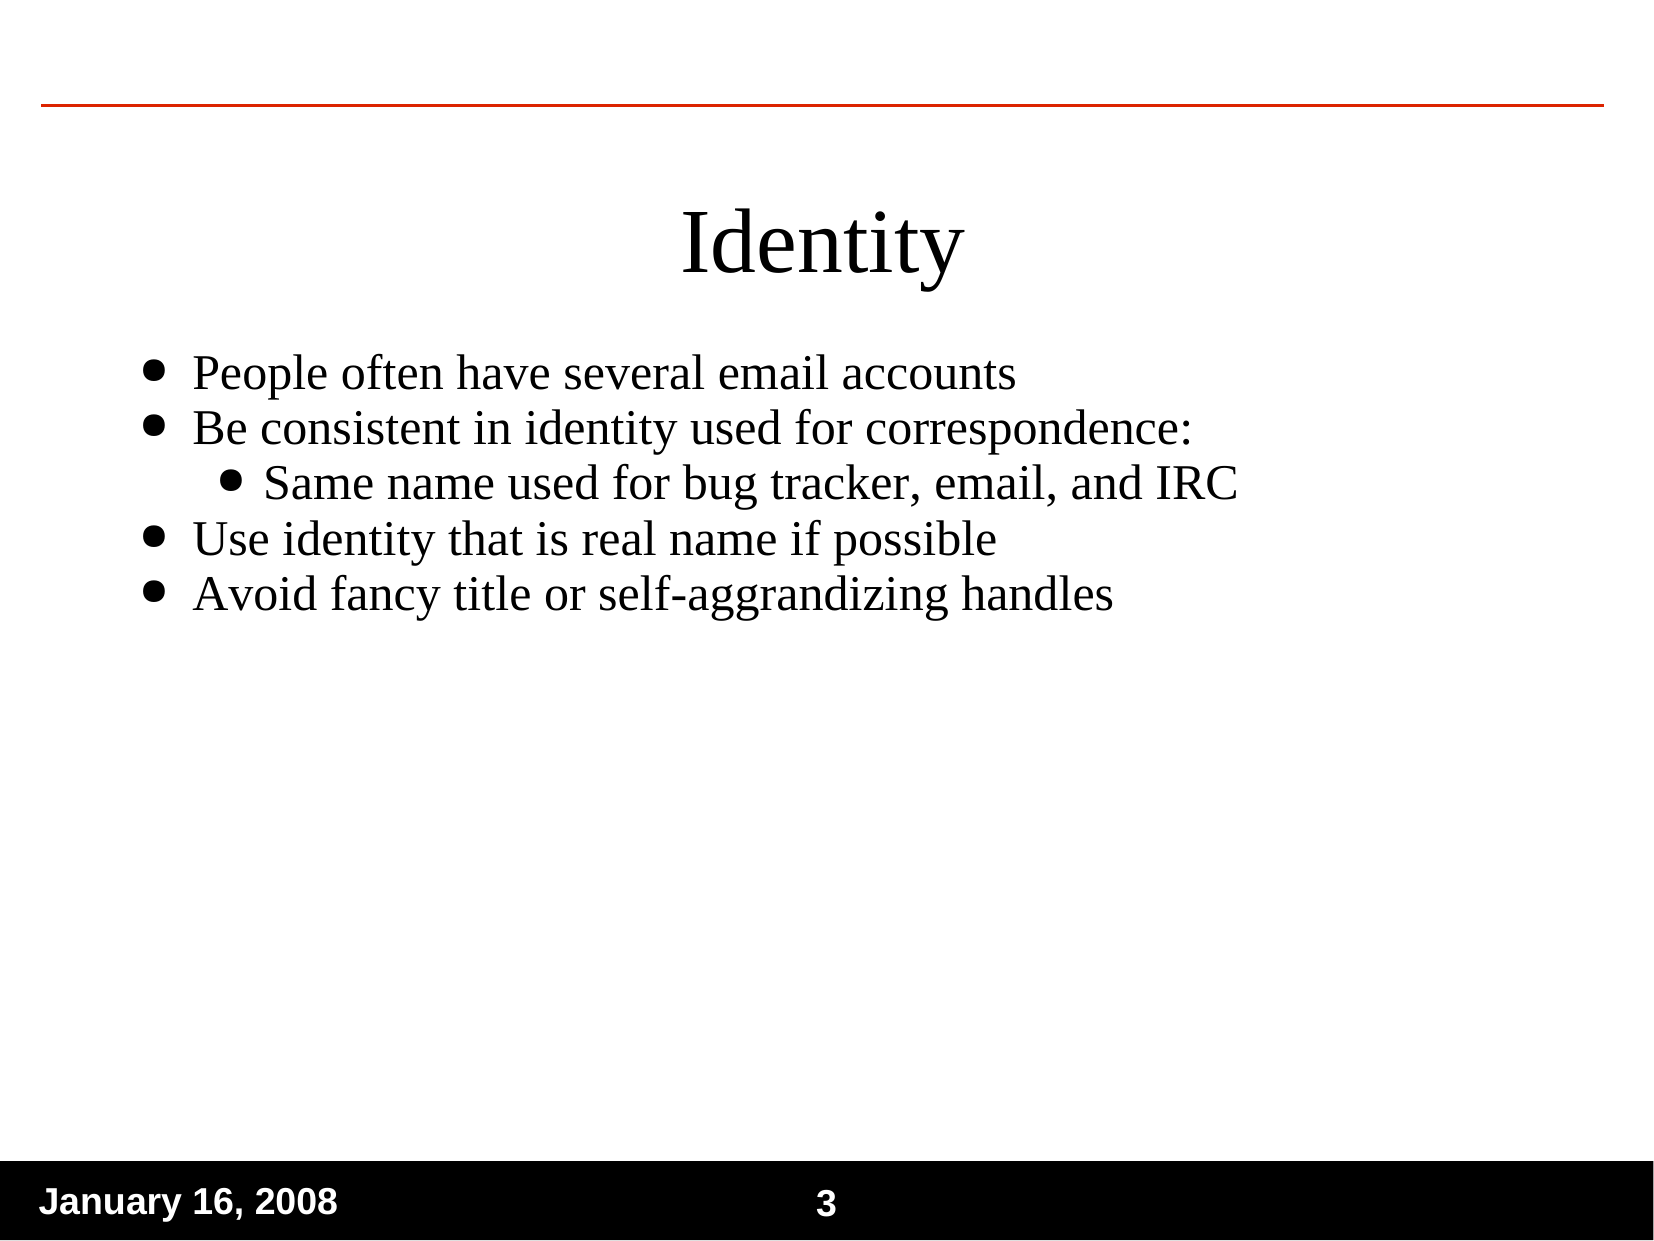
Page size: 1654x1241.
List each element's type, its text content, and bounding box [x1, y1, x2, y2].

title Identity [117, 137, 1530, 346]
list People often have several email accounts Be consistent in identity used for correspondence: Same name used for bug tracker, email, and IRC Use identity that is real name if possible Avoid fancy title or self-aggrandizing handles [121, 344, 1534, 1127]
